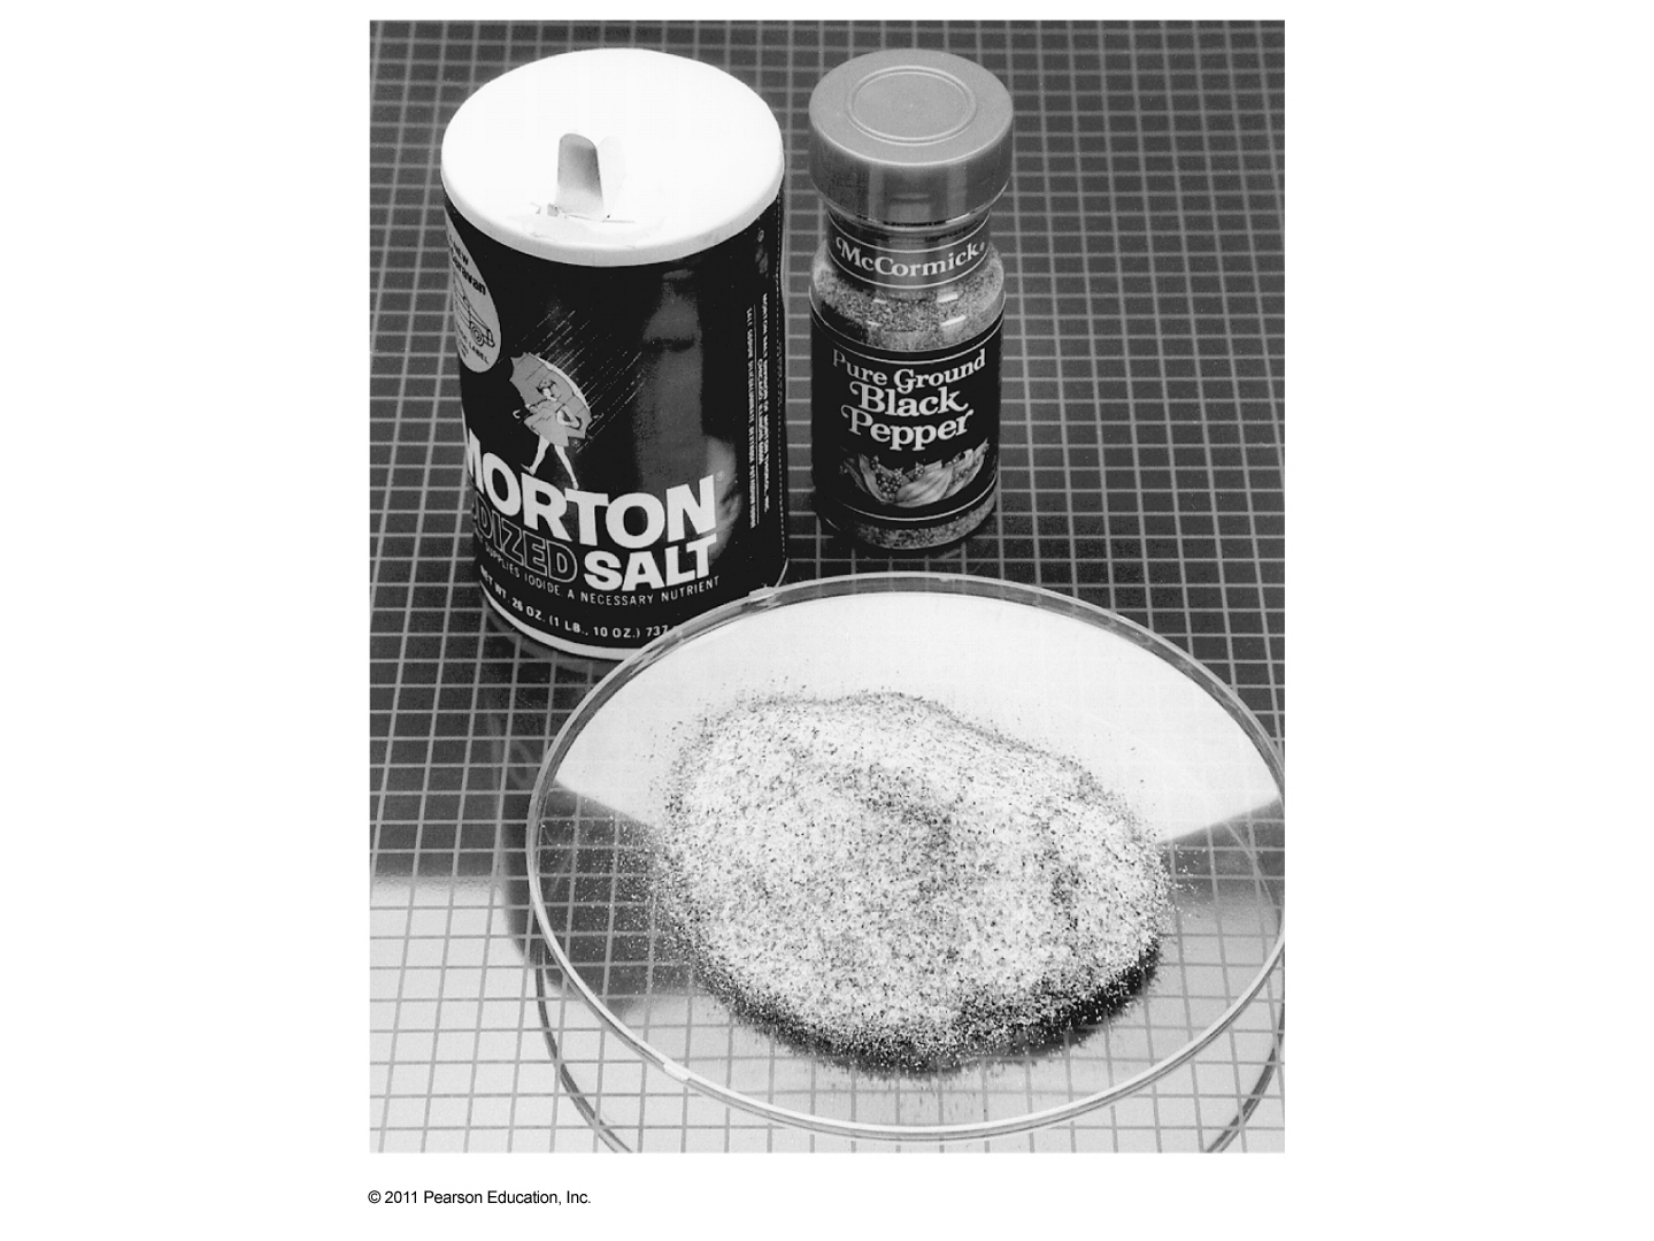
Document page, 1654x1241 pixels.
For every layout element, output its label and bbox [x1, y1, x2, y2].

picture [346, 0, 1308, 1241]
